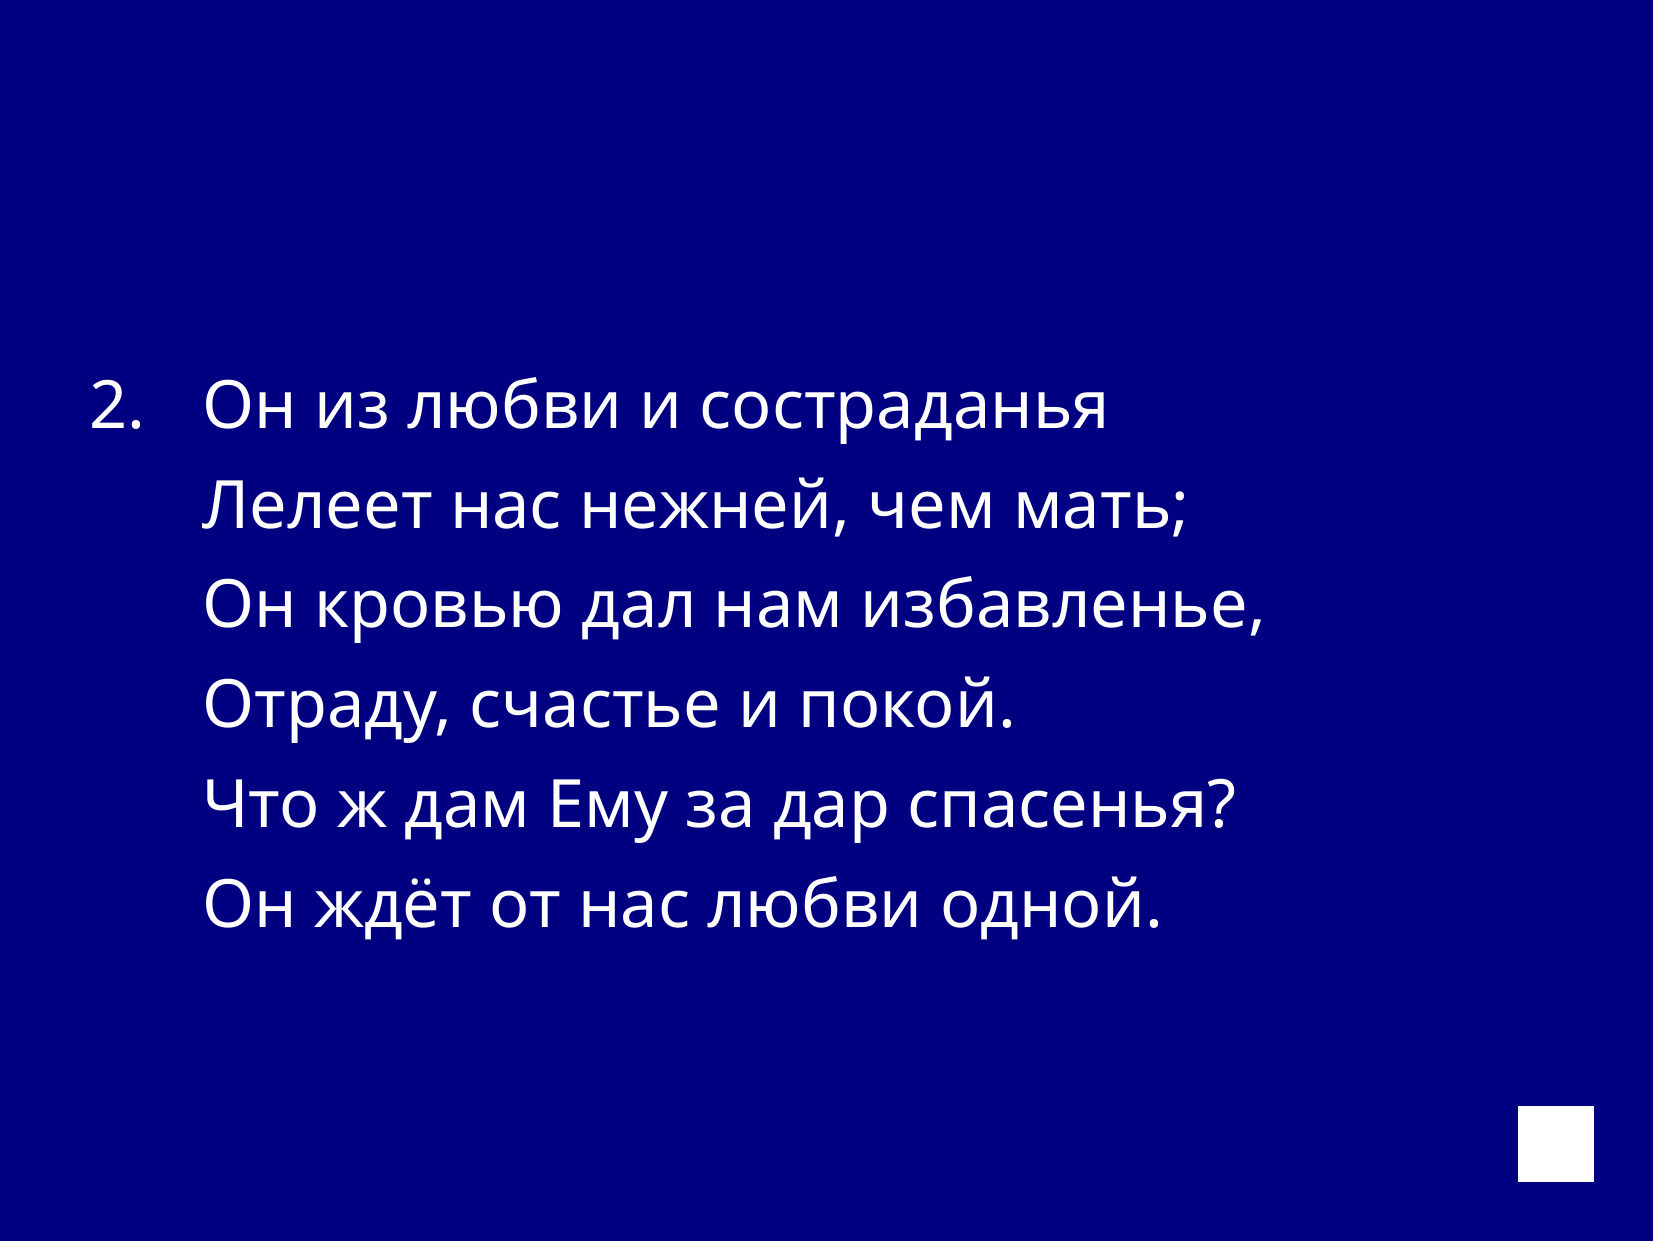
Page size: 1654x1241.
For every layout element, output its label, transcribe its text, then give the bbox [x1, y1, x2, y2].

text_box [1518, 1106, 1594, 1182]
text_box 2. Он из любви и состраданья Лелеет нас нежней, чем мать; Он кровью дал нам избавленье, Отраду, счастье и покой. Что ж дам Ему за дар спасенья? Он ждёт от нас любви одной. [75, 150, 1576, 1163]
